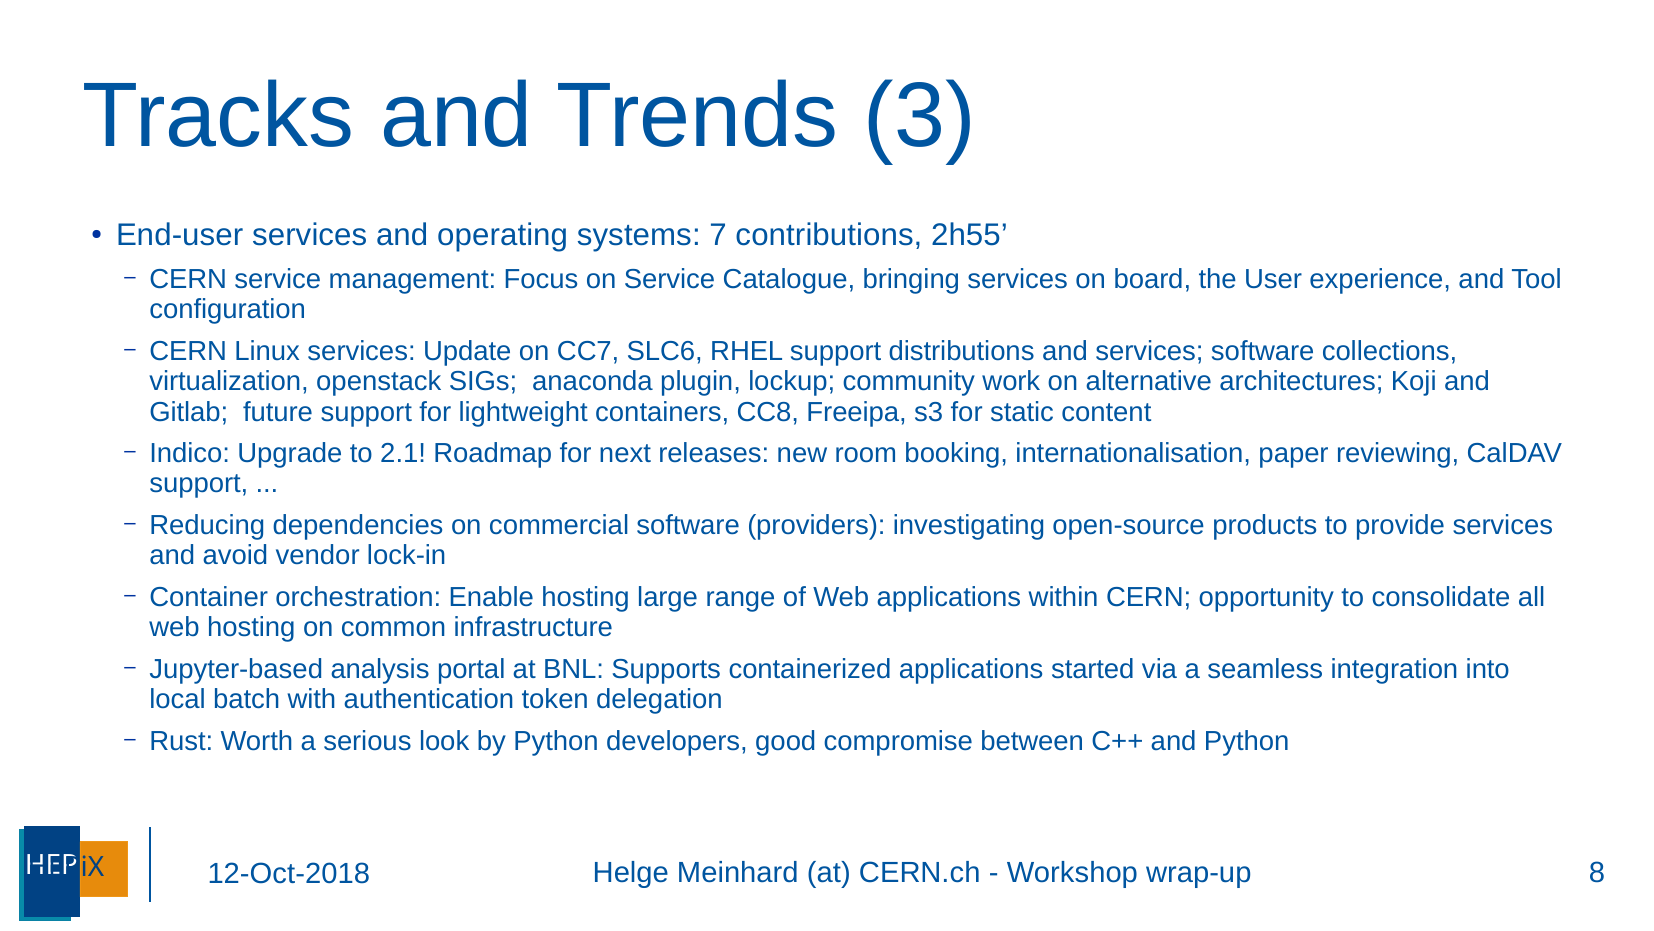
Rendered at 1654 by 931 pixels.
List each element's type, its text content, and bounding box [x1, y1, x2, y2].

list End-user services and operating systems: 7 contributions, 2h55’ CERN service management: Focus on Service Catalogue, bringing services on board, the User experience, and Tool configuration CERN Linux services: Update on CC7, SLC6, RHEL support distributions and services; software collections, virtualization, openstack SIGs; anaconda plugin, lockup; community work on alternative architectures; Koji and Gitlab; future support for lightweight containers, CC8, Freeipa, s3 for static content Indico: Upgrade to 2.1! Roadmap for next releases: new room booking, internationalisation, paper reviewing, CalDAV support, ... Reducing dependencies on commercial software (providers): investigating open-source products to provide services and avoid vendor lock-in Container orchestration: Enable hosting large range of Web applications within CERN; opportunity to consolidate all web hosting on common infrastructure Jupyter-based analysis portal at BNL: Supports containerized applications started via a seamless integration into local batch with authentication token delegation Rust: Worth a serious look by Python developers, good compromise between C++ and Python [82, 217, 1571, 757]
title Tracks and Trends (3) [82, 37, 1571, 193]
